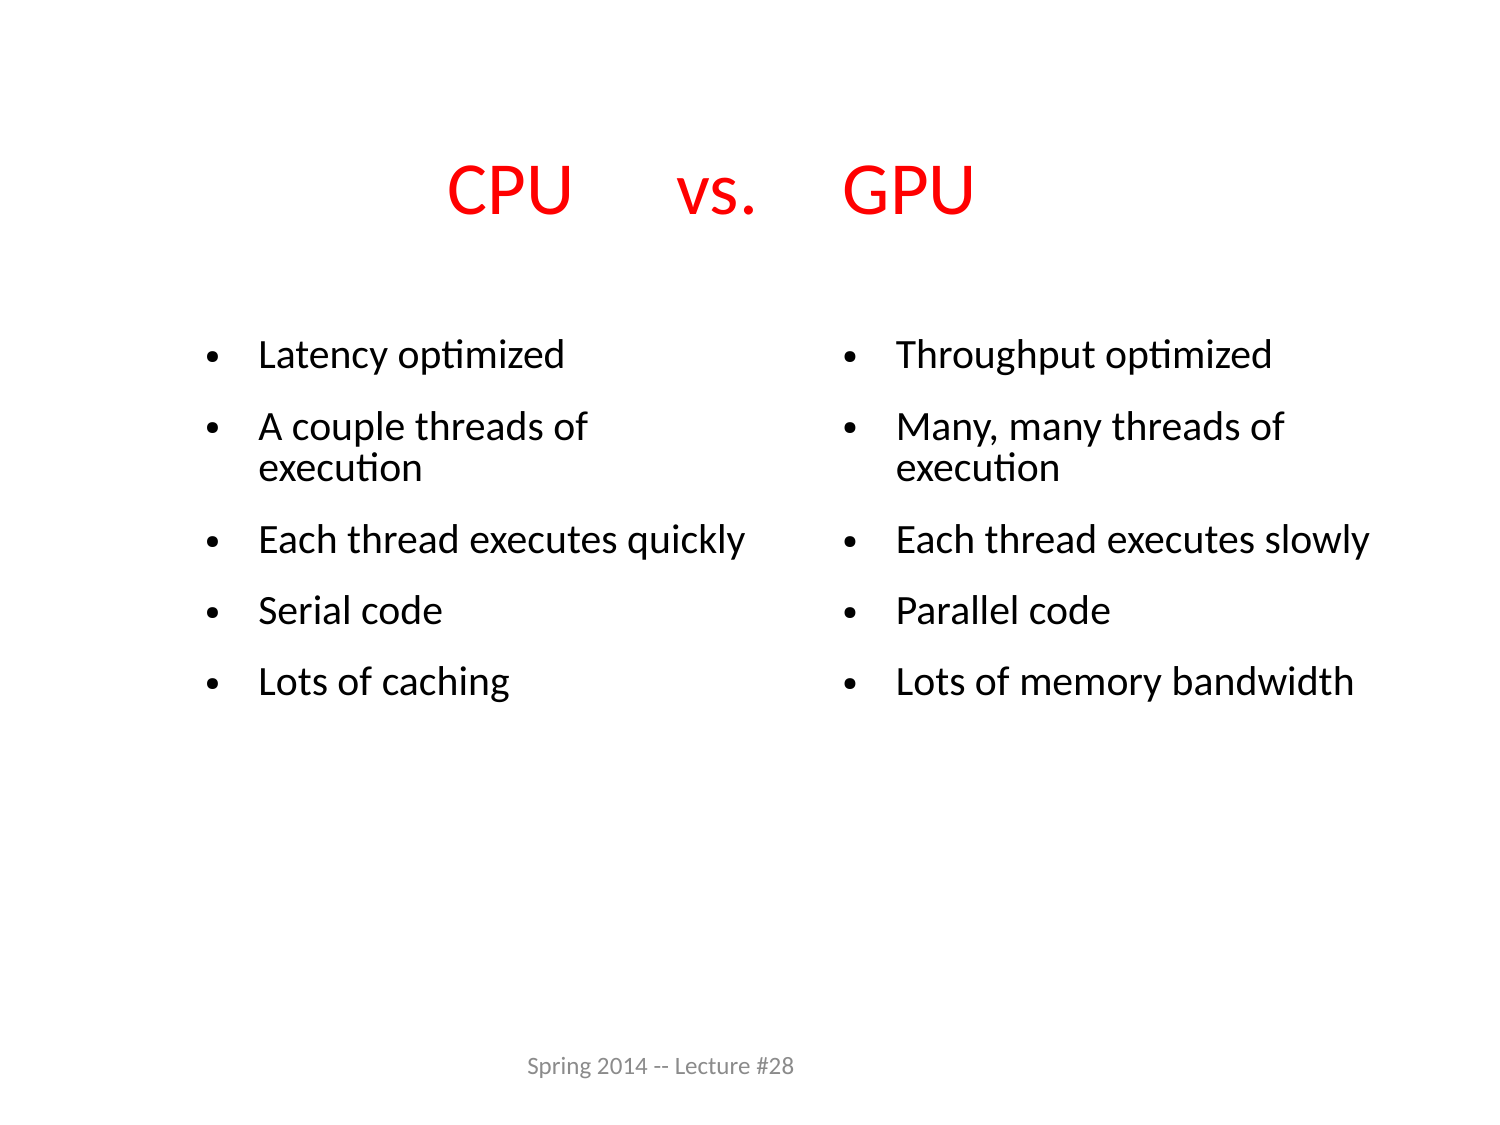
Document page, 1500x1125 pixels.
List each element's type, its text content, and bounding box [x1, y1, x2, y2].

list Latency optimized A couple threads of execution Each thread executes quickly Serial code Lots of caching [187, 337, 751, 925]
title CPU vs. GPU [75, 75, 1351, 317]
list Throughput optimized Many, many threads of execution Each thread executes slowly Parallel code Lots of memory bandwidth [825, 337, 1375, 925]
